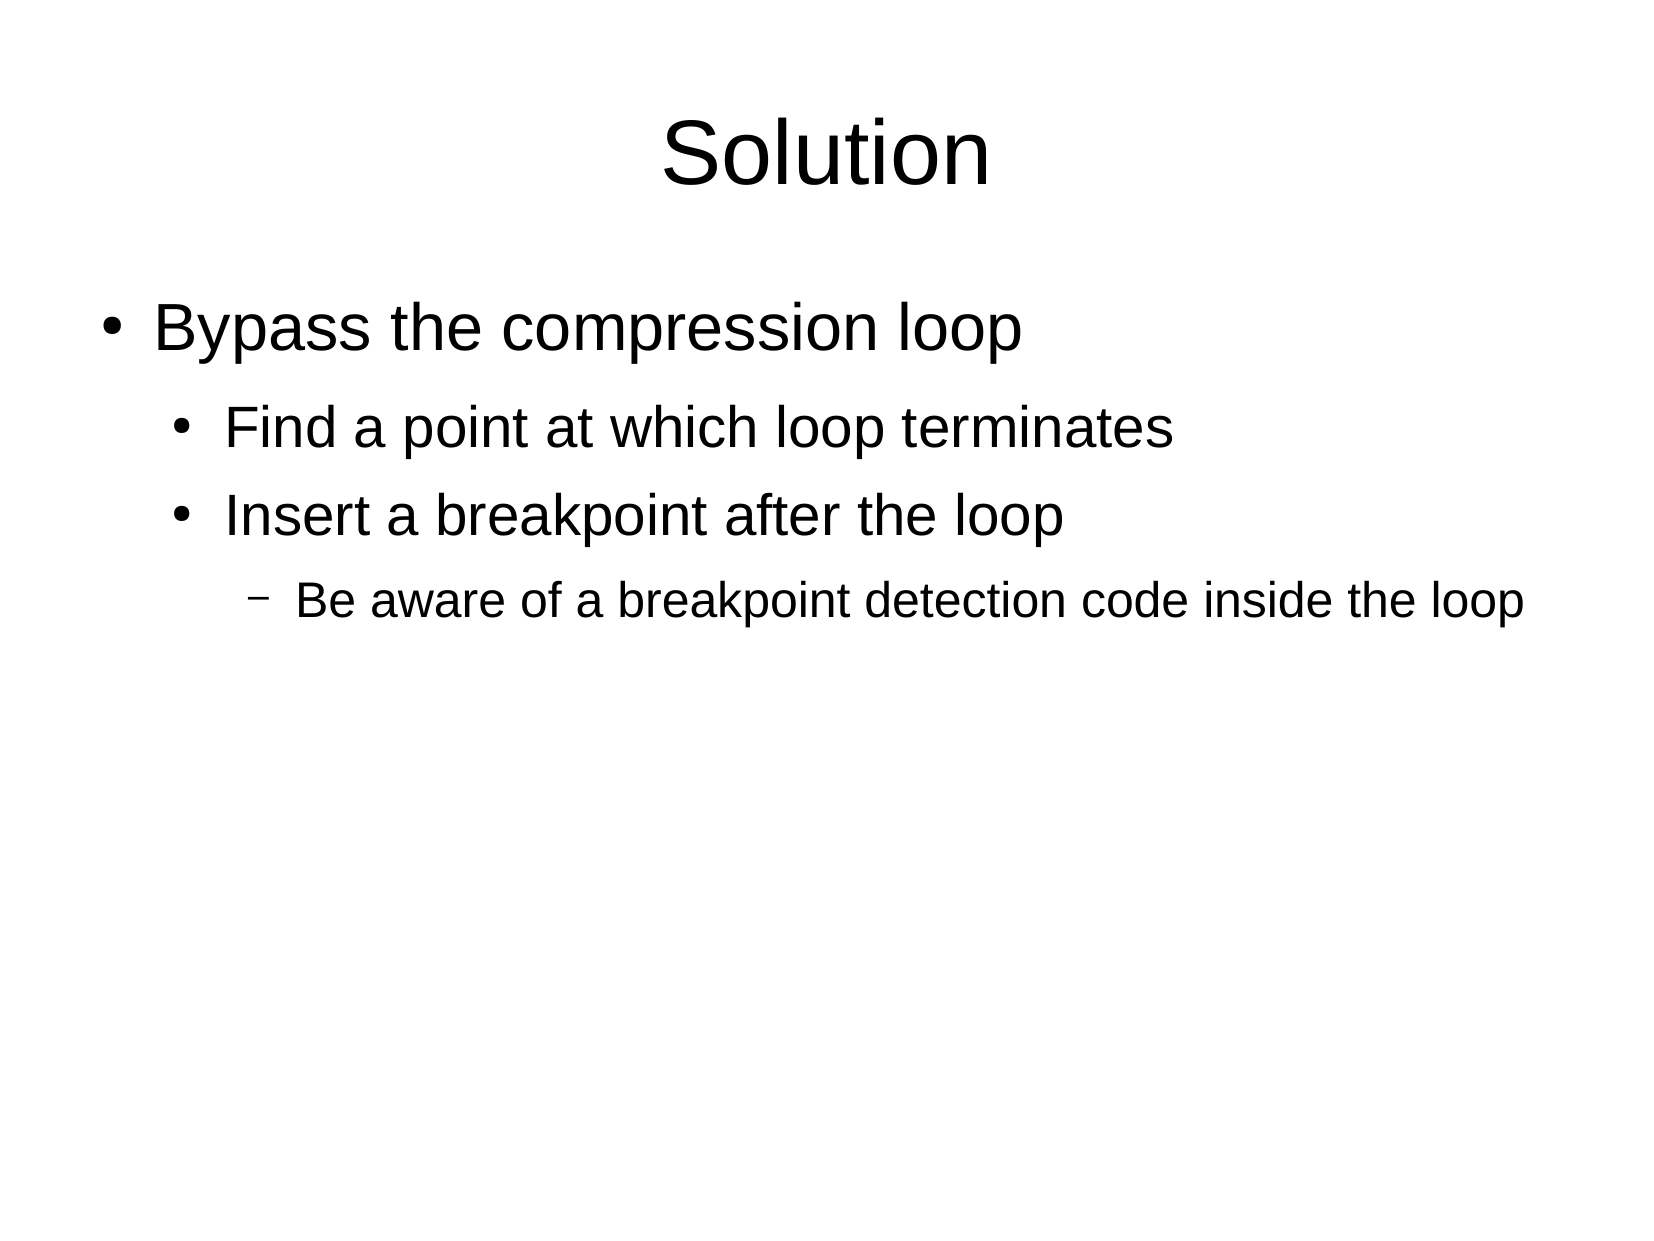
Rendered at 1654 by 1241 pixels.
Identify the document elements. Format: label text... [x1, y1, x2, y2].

title Solution [82, 49, 1571, 257]
list Bypass the compression loop Find a point at which loop terminates Insert a breakpoint after the loop Be aware of a breakpoint detection code inside the loop [82, 290, 1571, 1109]
